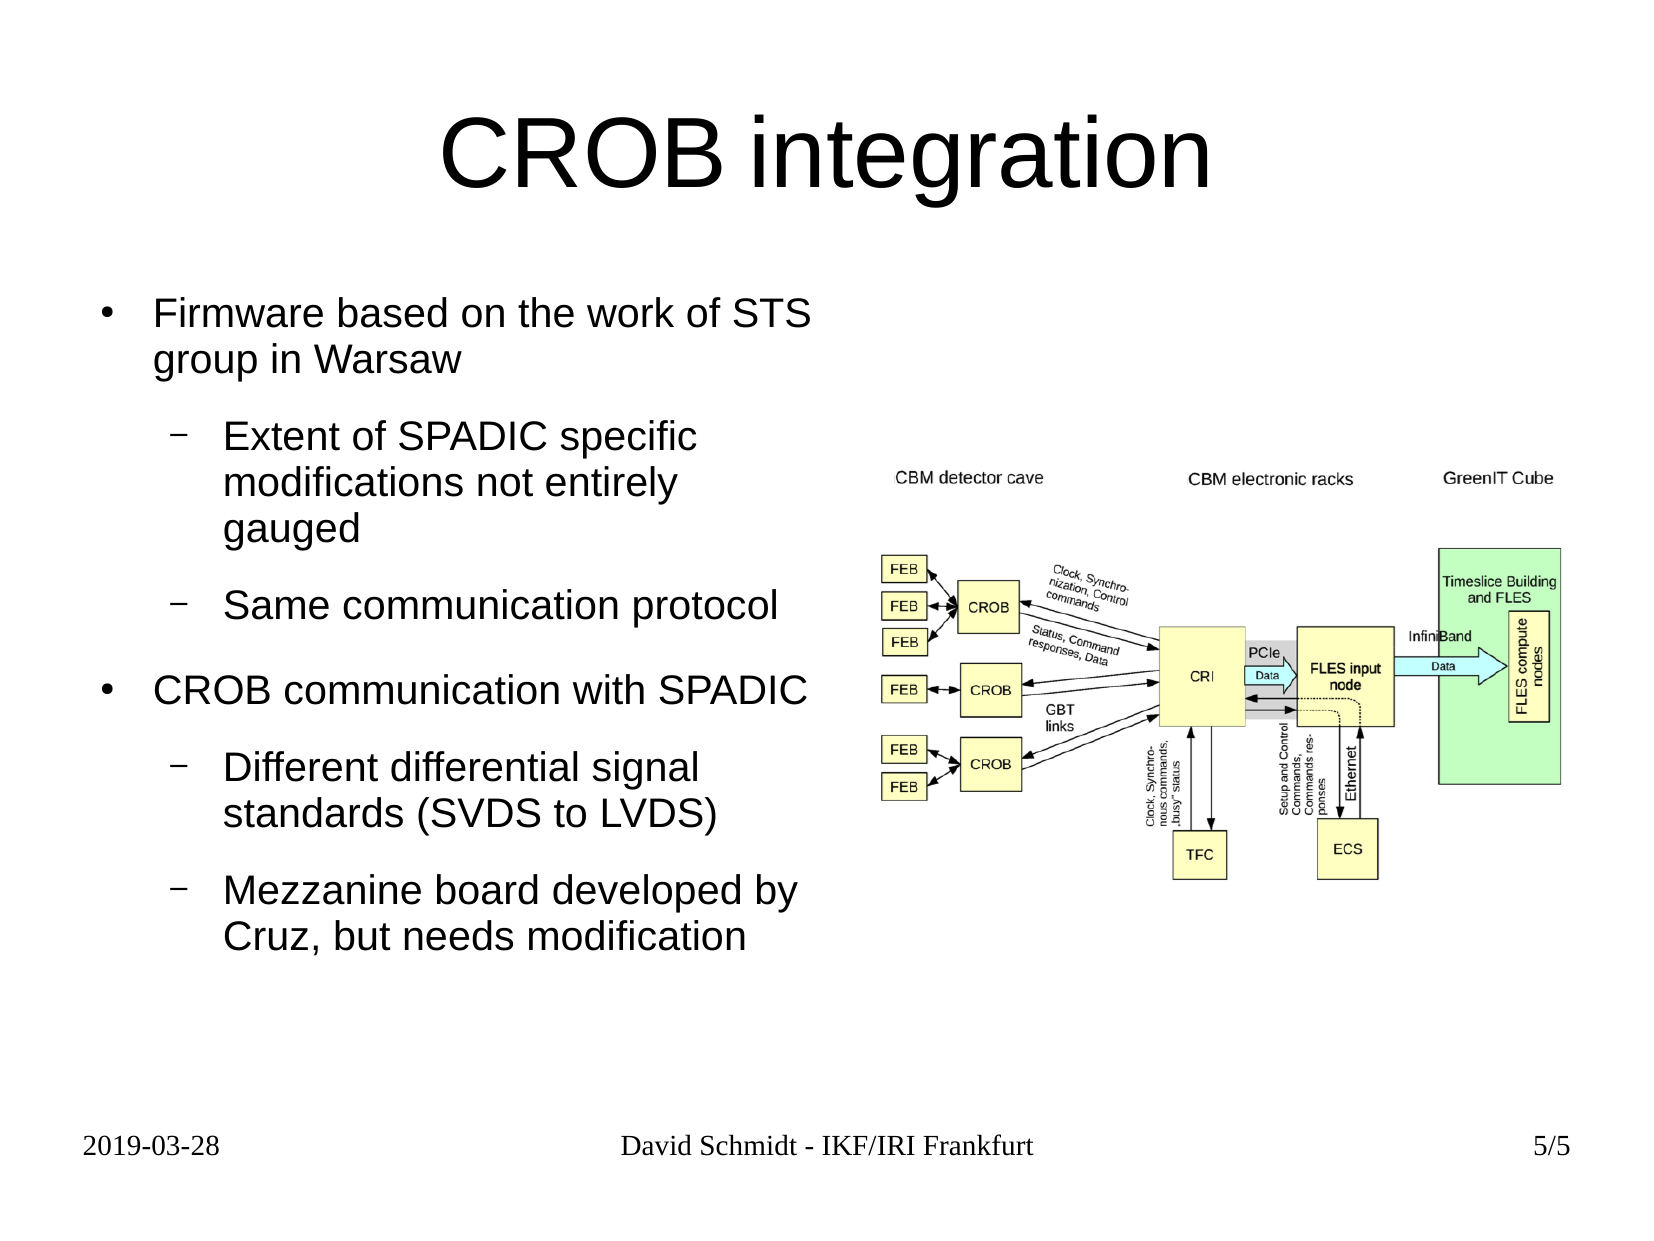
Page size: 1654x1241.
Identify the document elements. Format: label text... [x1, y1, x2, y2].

list Firmware based on the work of STS group in Warsaw Extent of SPADIC specific modifications not entirely gauged Same communication protocol CROB communication with SPADIC Different differential signal standards (SVDS to LVDS) Mezzanine board developed by Cruz, but needs modification [82, 290, 815, 1010]
picture [838, 419, 1607, 931]
title CROB integration [82, 49, 1571, 257]
